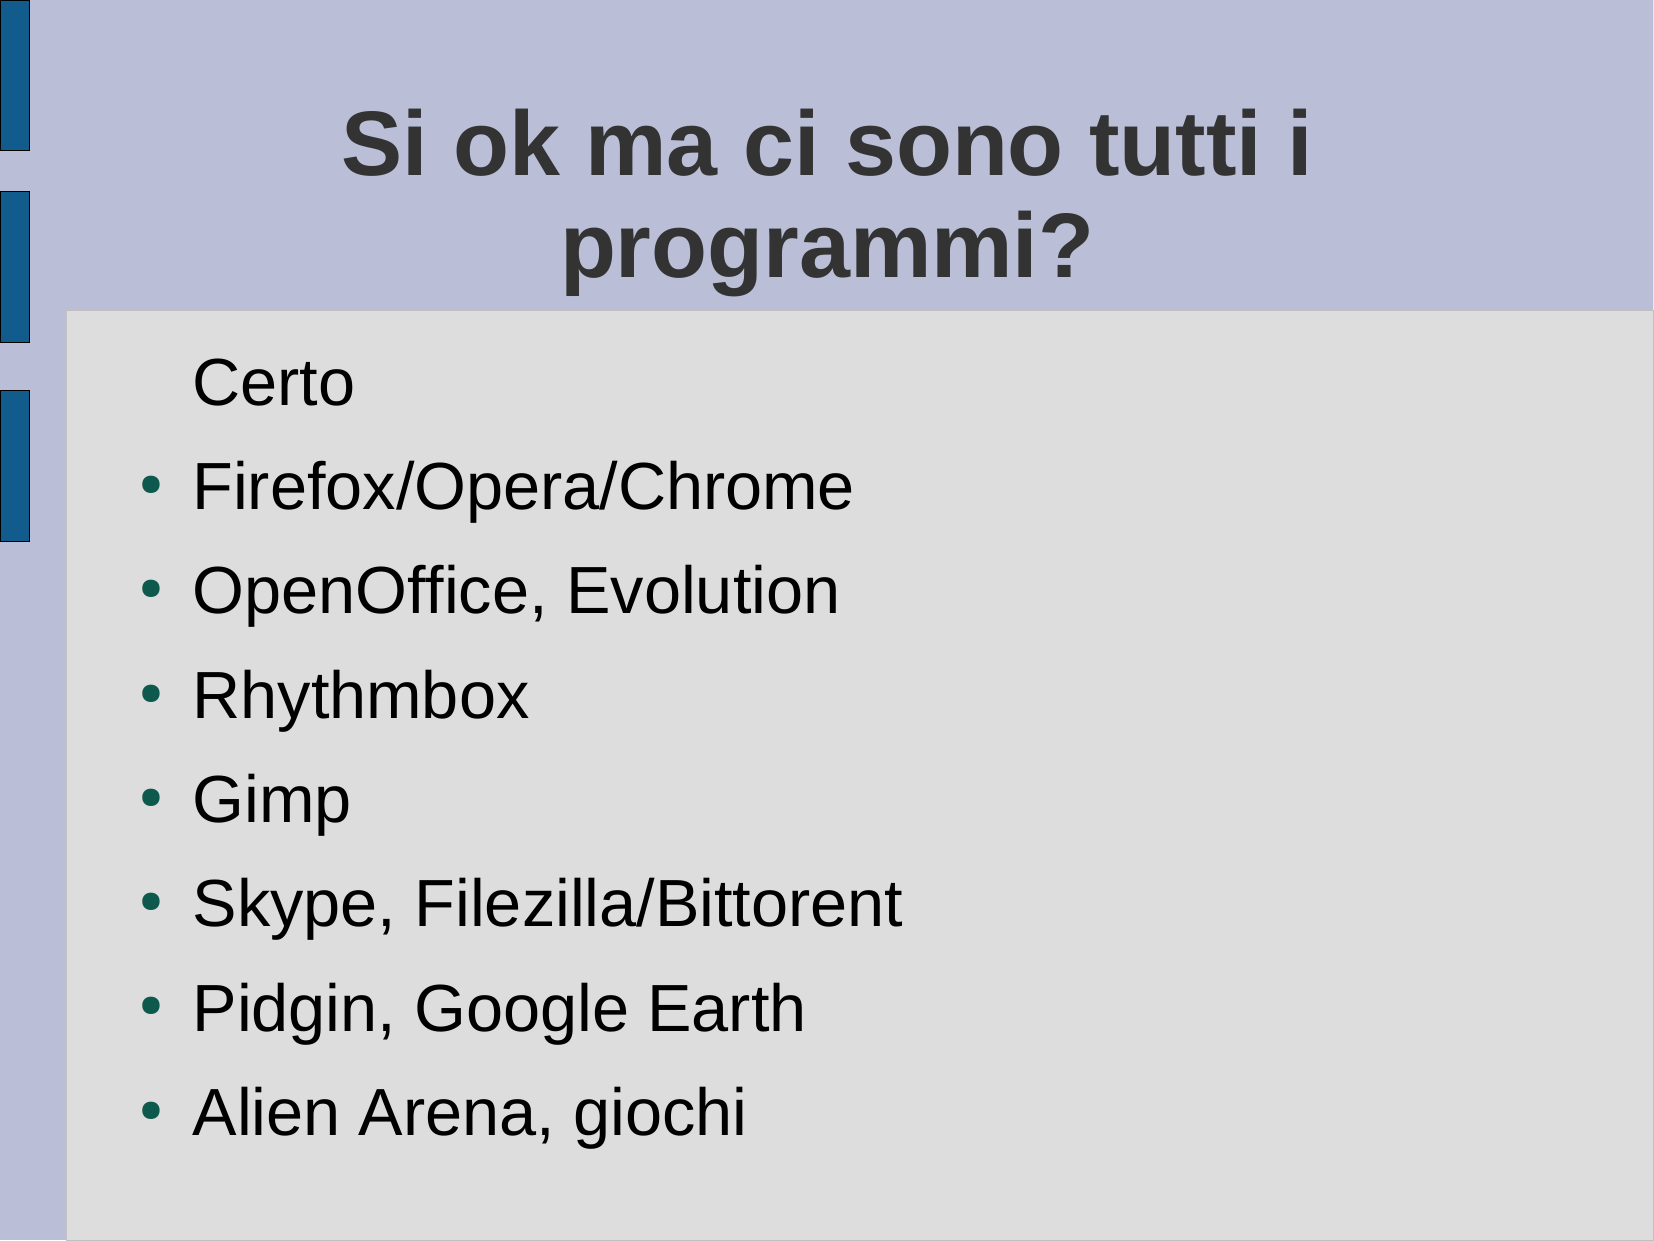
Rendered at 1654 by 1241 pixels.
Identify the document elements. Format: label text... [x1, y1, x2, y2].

list Certo Firefox/Opera/Chrome OpenOffice, Evolution Rhythmbox Gimp Skype, Filezilla/Bittorent Pidgin, Google Earth Alien Arena, giochi [121, 344, 1534, 1164]
title Si ok ma ci sono tutti i programmi? [121, 91, 1534, 299]
